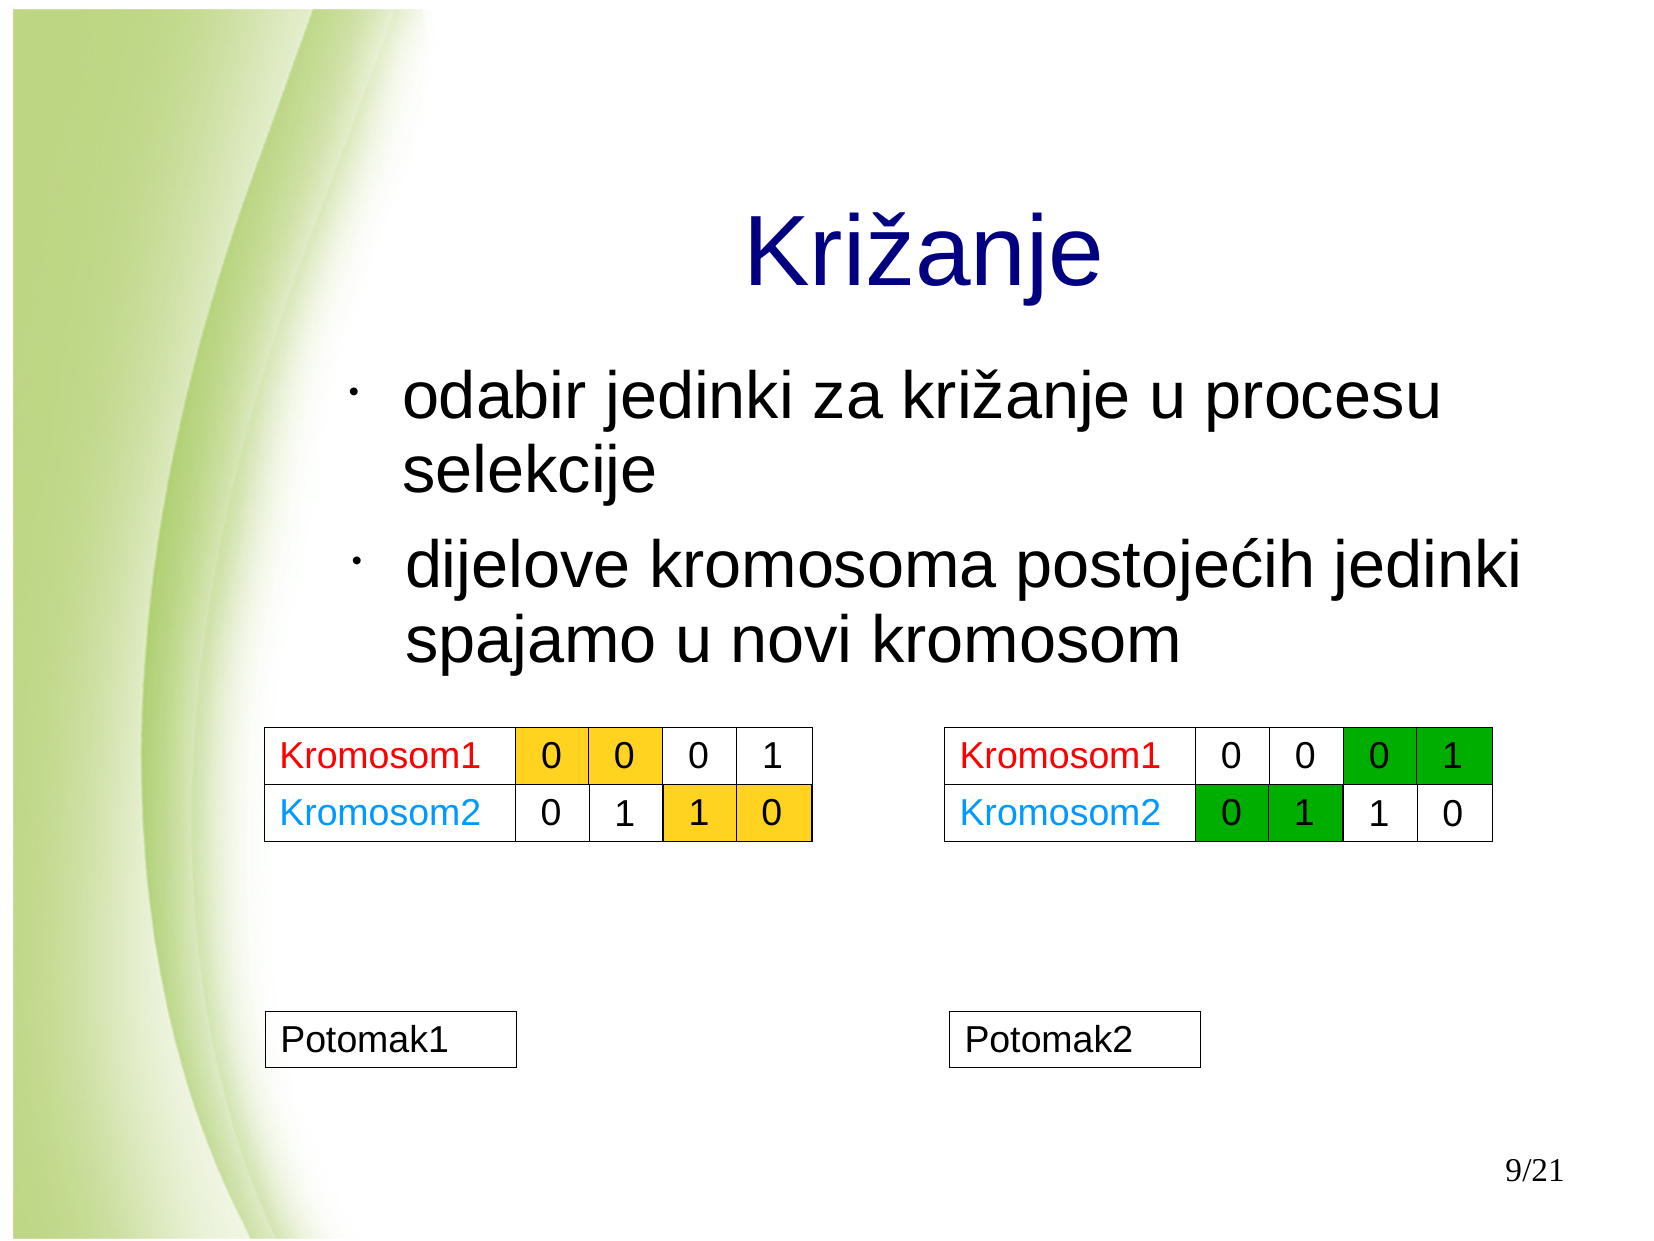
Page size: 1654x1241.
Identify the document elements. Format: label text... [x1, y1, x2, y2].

text_box 0 [736, 784, 812, 842]
text_box 0 [1417, 785, 1493, 842]
text_box 1 [1268, 784, 1343, 842]
text_box odabir jedinki za križanje u procesu selekcije [301, 335, 1477, 530]
text_box Kromosom1 [944, 727, 1195, 785]
text_box Kromosom2 [264, 785, 304, 842]
text_box 0 [1343, 727, 1416, 785]
text_box 0 [1195, 784, 1268, 842]
text_box 1 [663, 784, 736, 842]
text_box Kromosom2 [944, 785, 1195, 842]
text_box Potomak2 [949, 1011, 1201, 1068]
picture [7, 3, 1654, 147]
text_box 1 [1343, 785, 1417, 842]
text_box 0 [515, 727, 588, 785]
text_box 0 [1195, 727, 1269, 784]
text_box dijelove kromosoma postojećih jedinki spajamo u novi kromosom [304, 504, 1565, 886]
text_box 0 [1269, 727, 1343, 784]
text_box Kromosom1 [264, 727, 304, 785]
text_box Potomak1 [265, 1011, 517, 1068]
title Križanje [0, 147, 1654, 355]
text_box 1 [1416, 727, 1493, 785]
picture [7, 355, 1654, 1241]
text_box 0 [588, 727, 663, 785]
